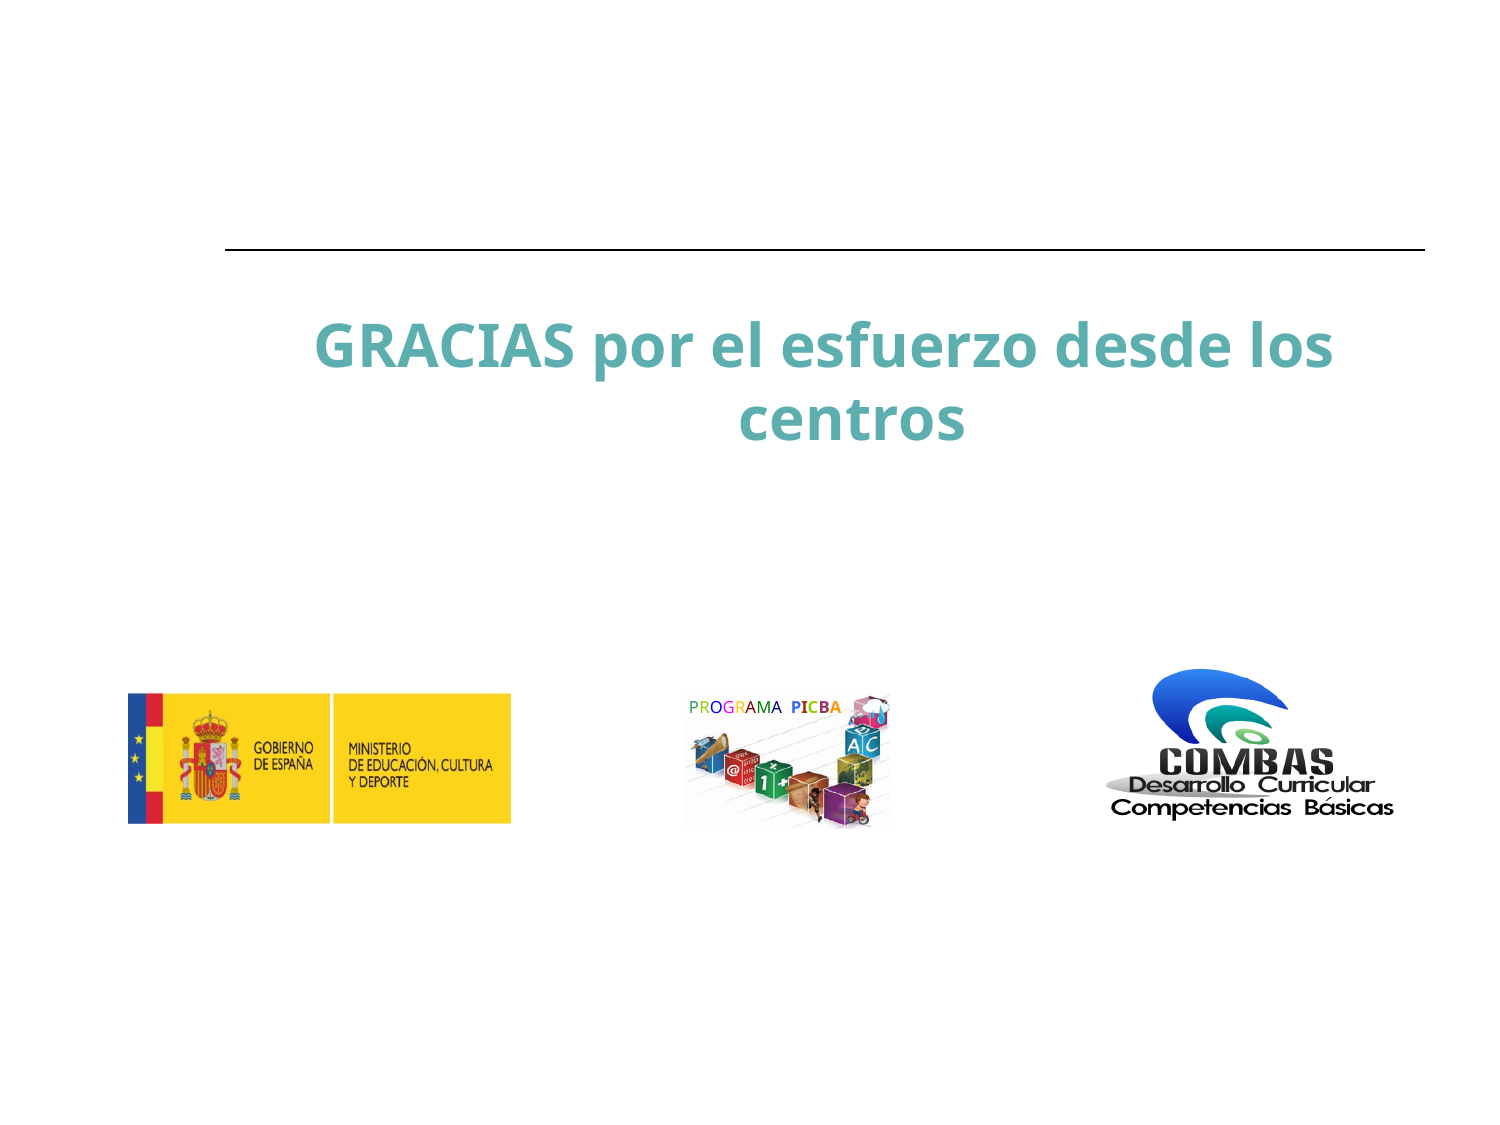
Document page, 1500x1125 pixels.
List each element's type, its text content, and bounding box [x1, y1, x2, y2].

text_box PROGRAMA PICBA [661, 688, 870, 716]
picture [685, 688, 890, 829]
list GRACIAS por el esfuerzo desde los centros [224, 299, 1425, 975]
picture [128, 693, 511, 824]
picture [1094, 656, 1404, 833]
